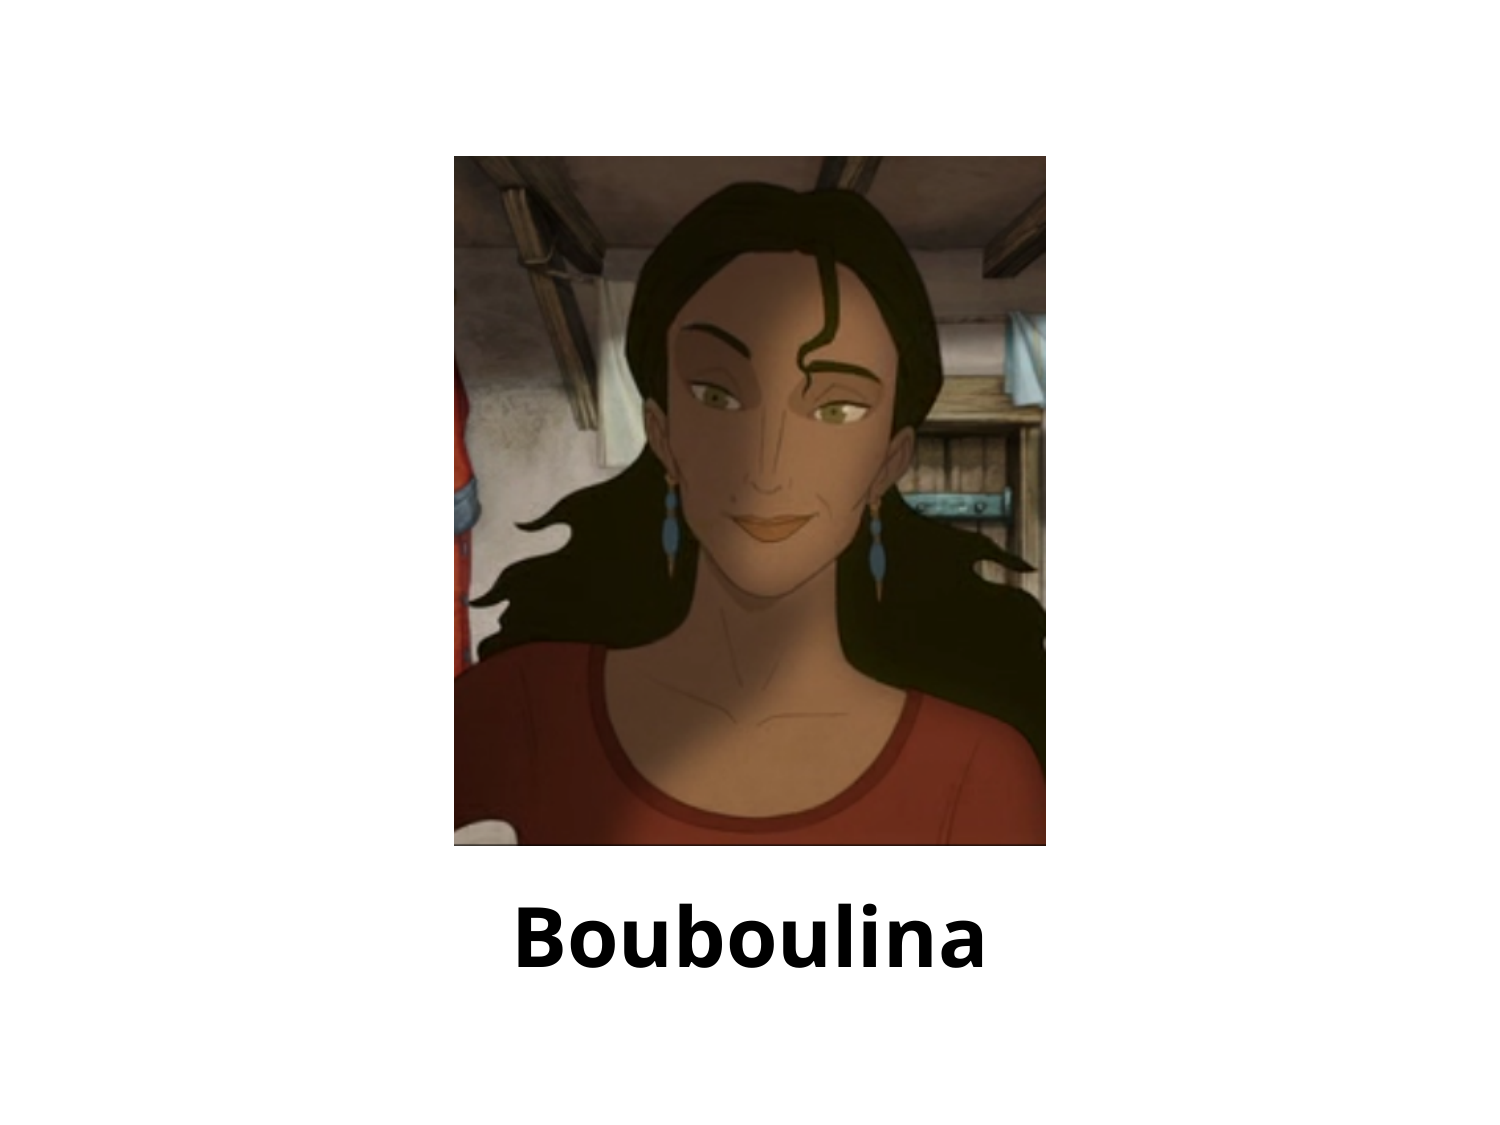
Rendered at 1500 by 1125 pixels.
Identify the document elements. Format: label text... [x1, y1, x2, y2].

text_box Bouboulina [0, 876, 1500, 992]
picture [454, 156, 1046, 846]
